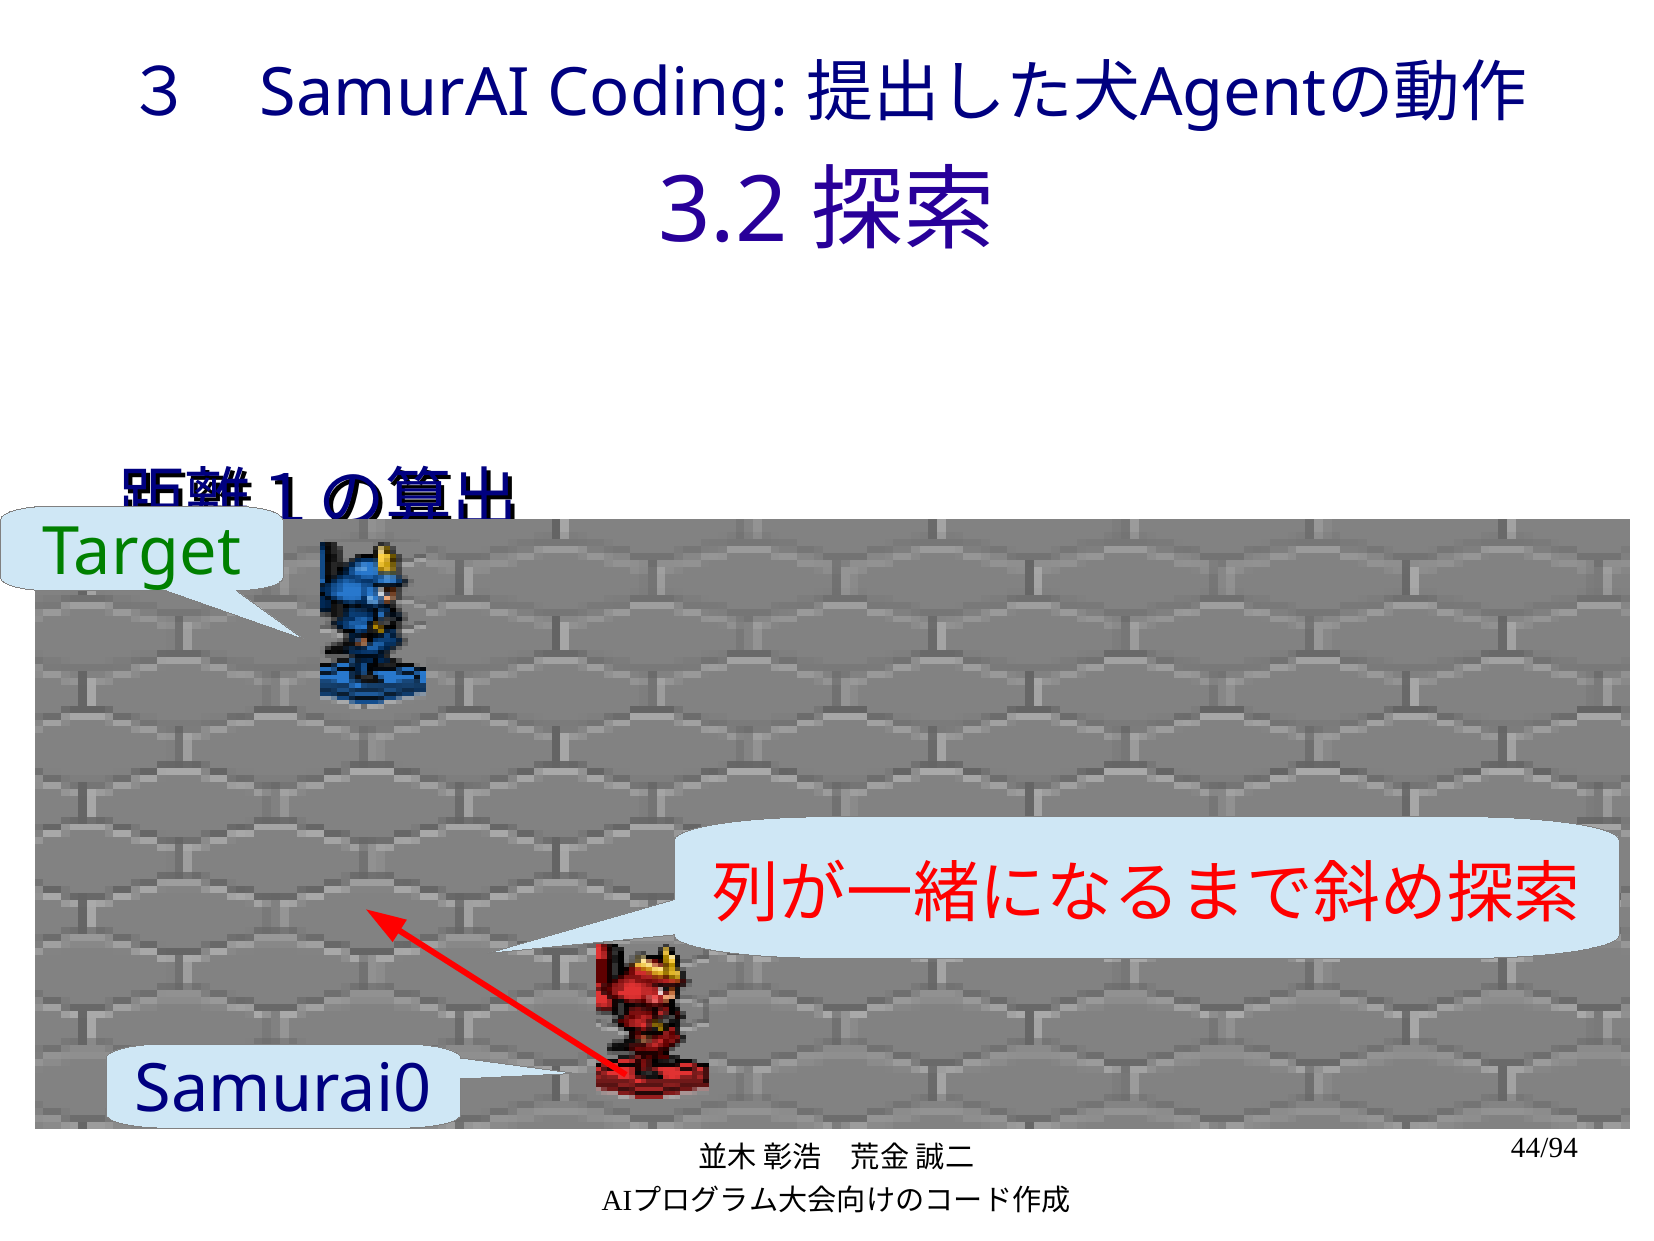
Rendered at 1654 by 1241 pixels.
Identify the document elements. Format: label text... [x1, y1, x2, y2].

picture [35, 519, 1630, 1129]
text_box 列が一緒になるまで斜め探索 [487, 816, 1620, 959]
text_box Samurai0 [106, 1044, 576, 1129]
title ３ SamurAI Coding: 提出した犬Agentの動作3.2 探索 [82, 49, 1571, 257]
text_box Target [0, 506, 304, 640]
list 距離１の算出 [118, 324, 1571, 519]
